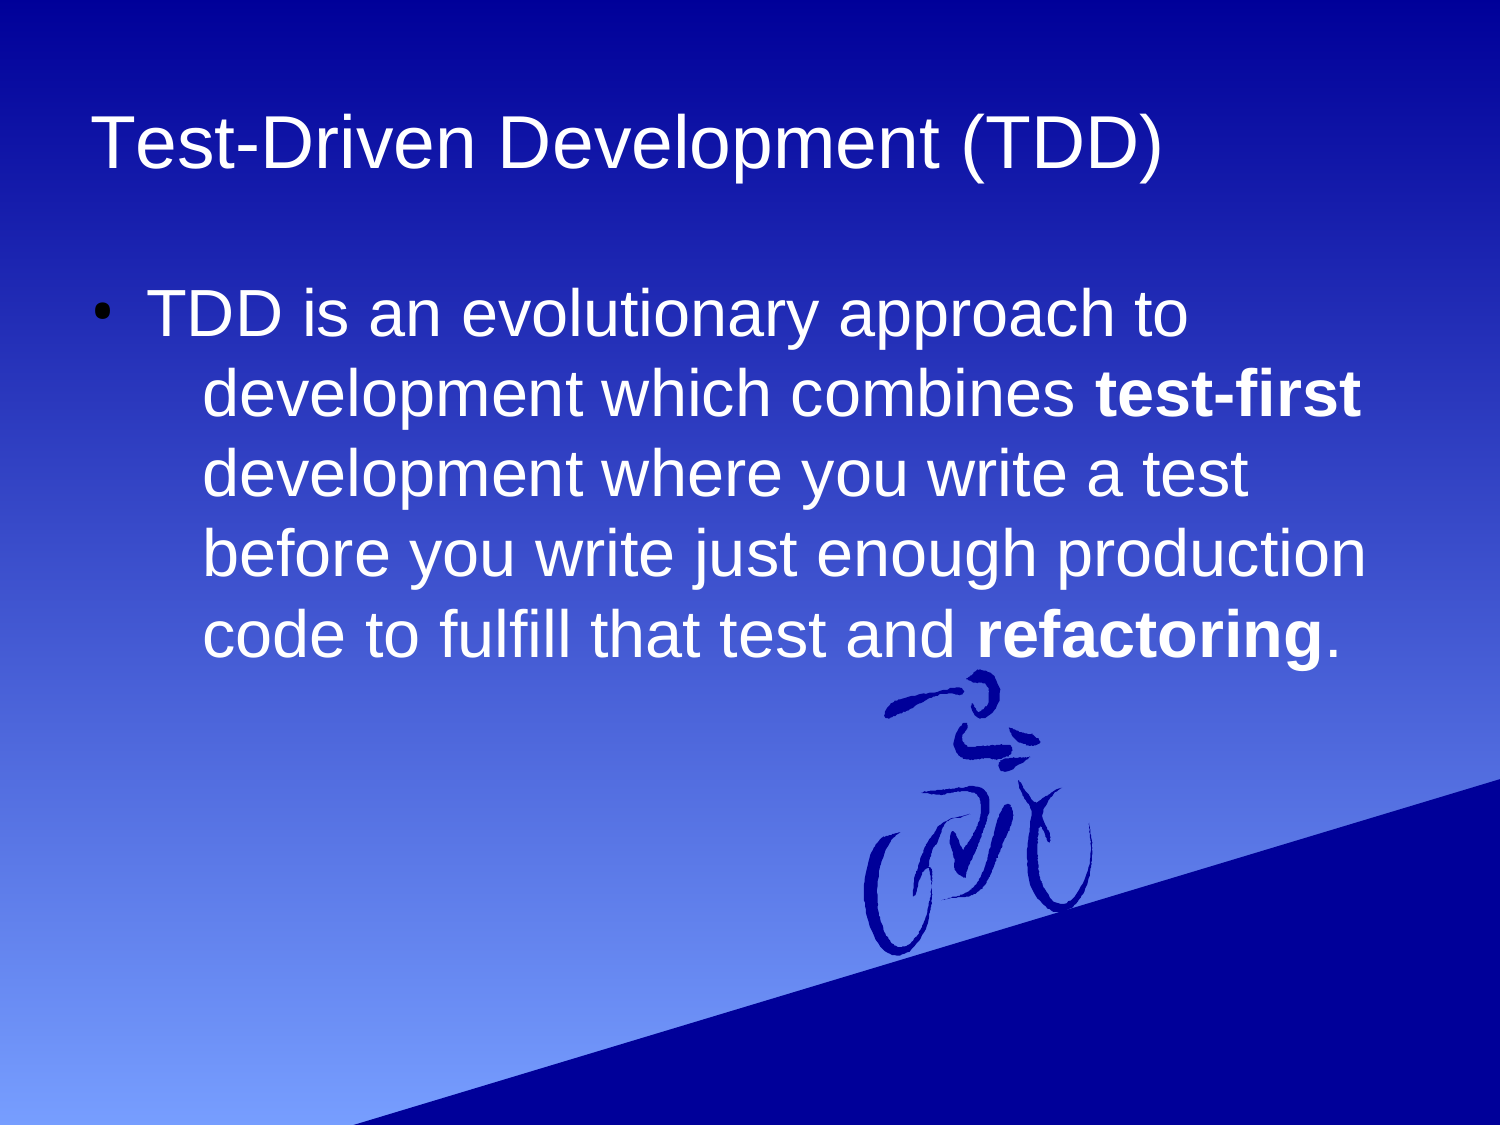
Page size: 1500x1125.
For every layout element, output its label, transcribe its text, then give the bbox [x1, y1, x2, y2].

list TDD is an evolutionary approach to development which combines test-first development where you write a test before you write just enough production code to fulfill that test and refactoring. [75, 262, 1426, 1005]
title Test-Driven Development (TDD) [75, 45, 1426, 233]
